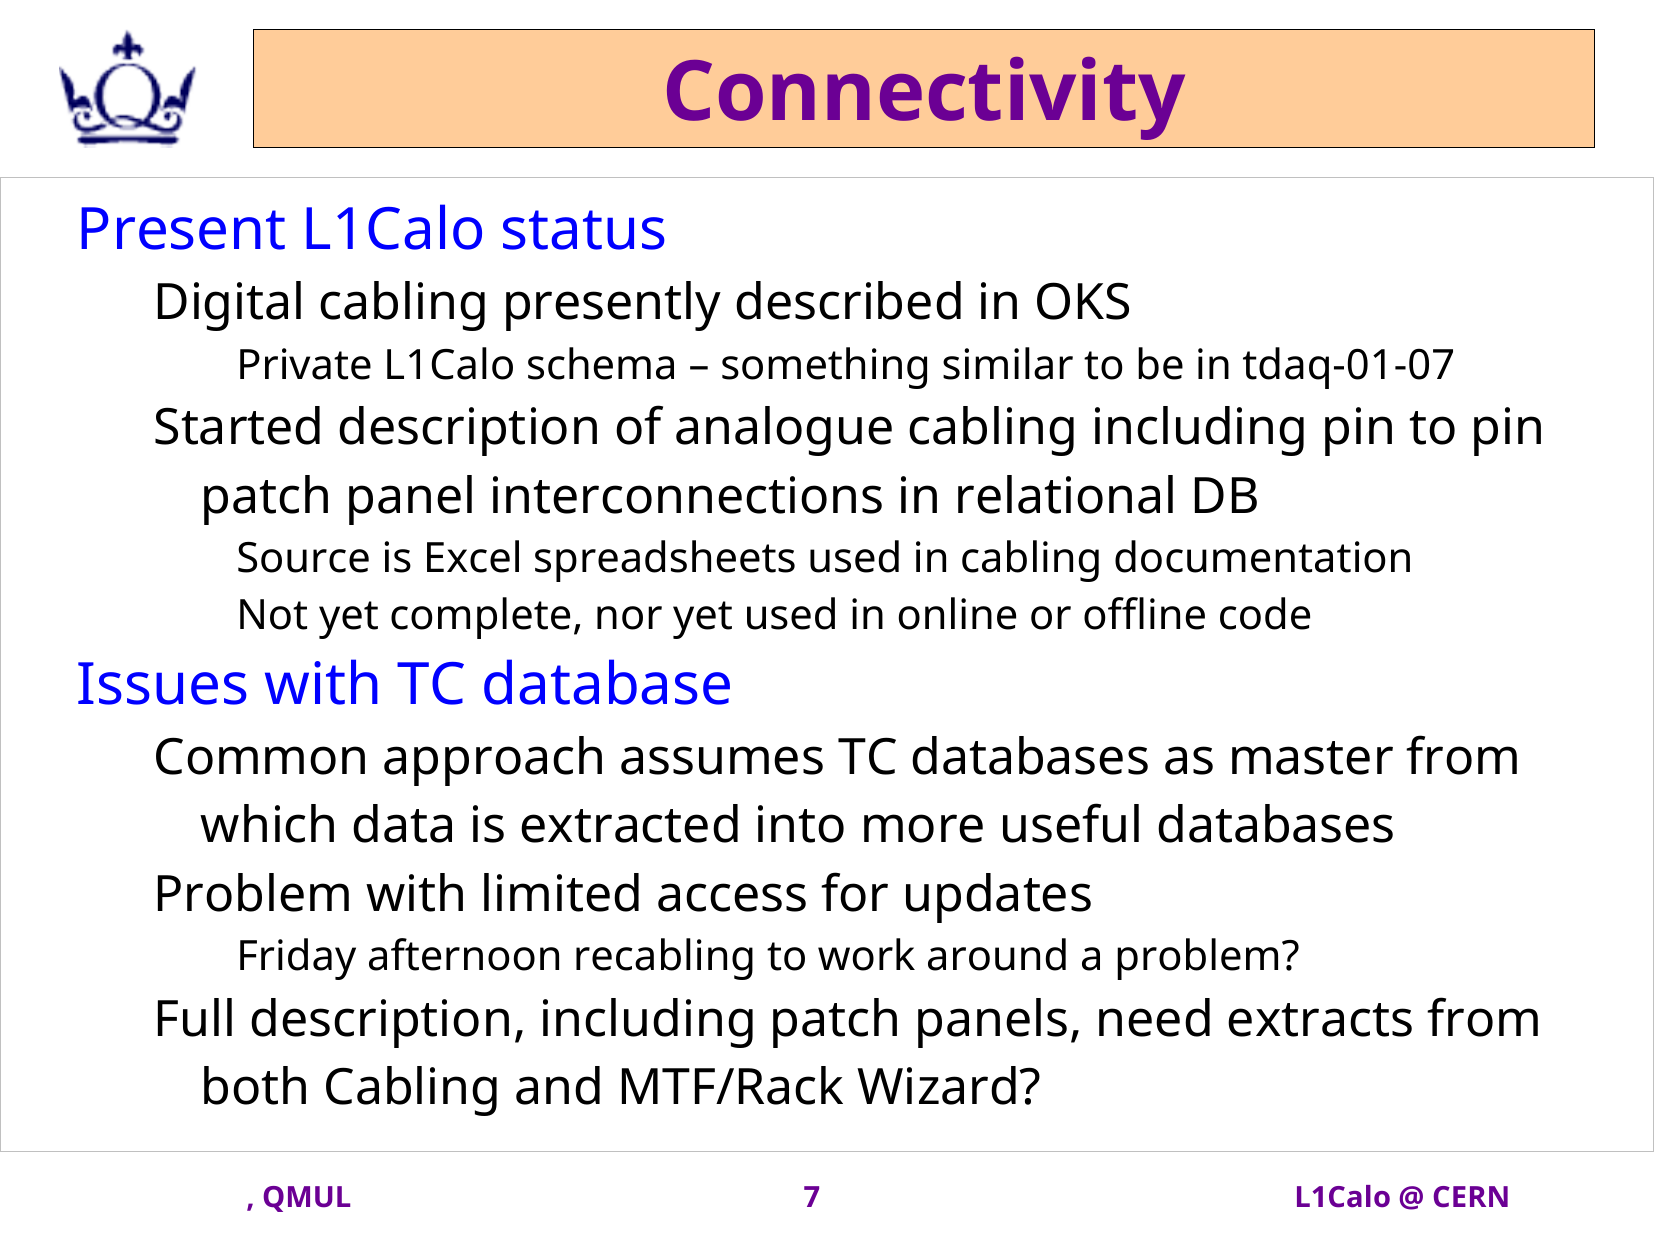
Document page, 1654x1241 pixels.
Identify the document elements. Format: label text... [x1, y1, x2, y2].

title Connectivity [253, 29, 1595, 148]
picture [59, 29, 200, 148]
list Present L1Calo status Digital cabling presently described in OKS Private L1Calo schema – something similar to be in tdaq-01-07 Started description of analogue cabling including pin to pin patch panel interconnections in relational DB Source is Excel spreadsheets used in cabling documentation Not yet complete, nor yet used in online or offline code Issues with TC database Common approach assumes TC databases as master from which data is extracted into more useful databases Problem with limited access for updates Friday afternoon recabling to work around a problem? Full description, including patch panels, need extracts from both Cabling and MTF/Rack Wizard? [59, 186, 1595, 1147]
